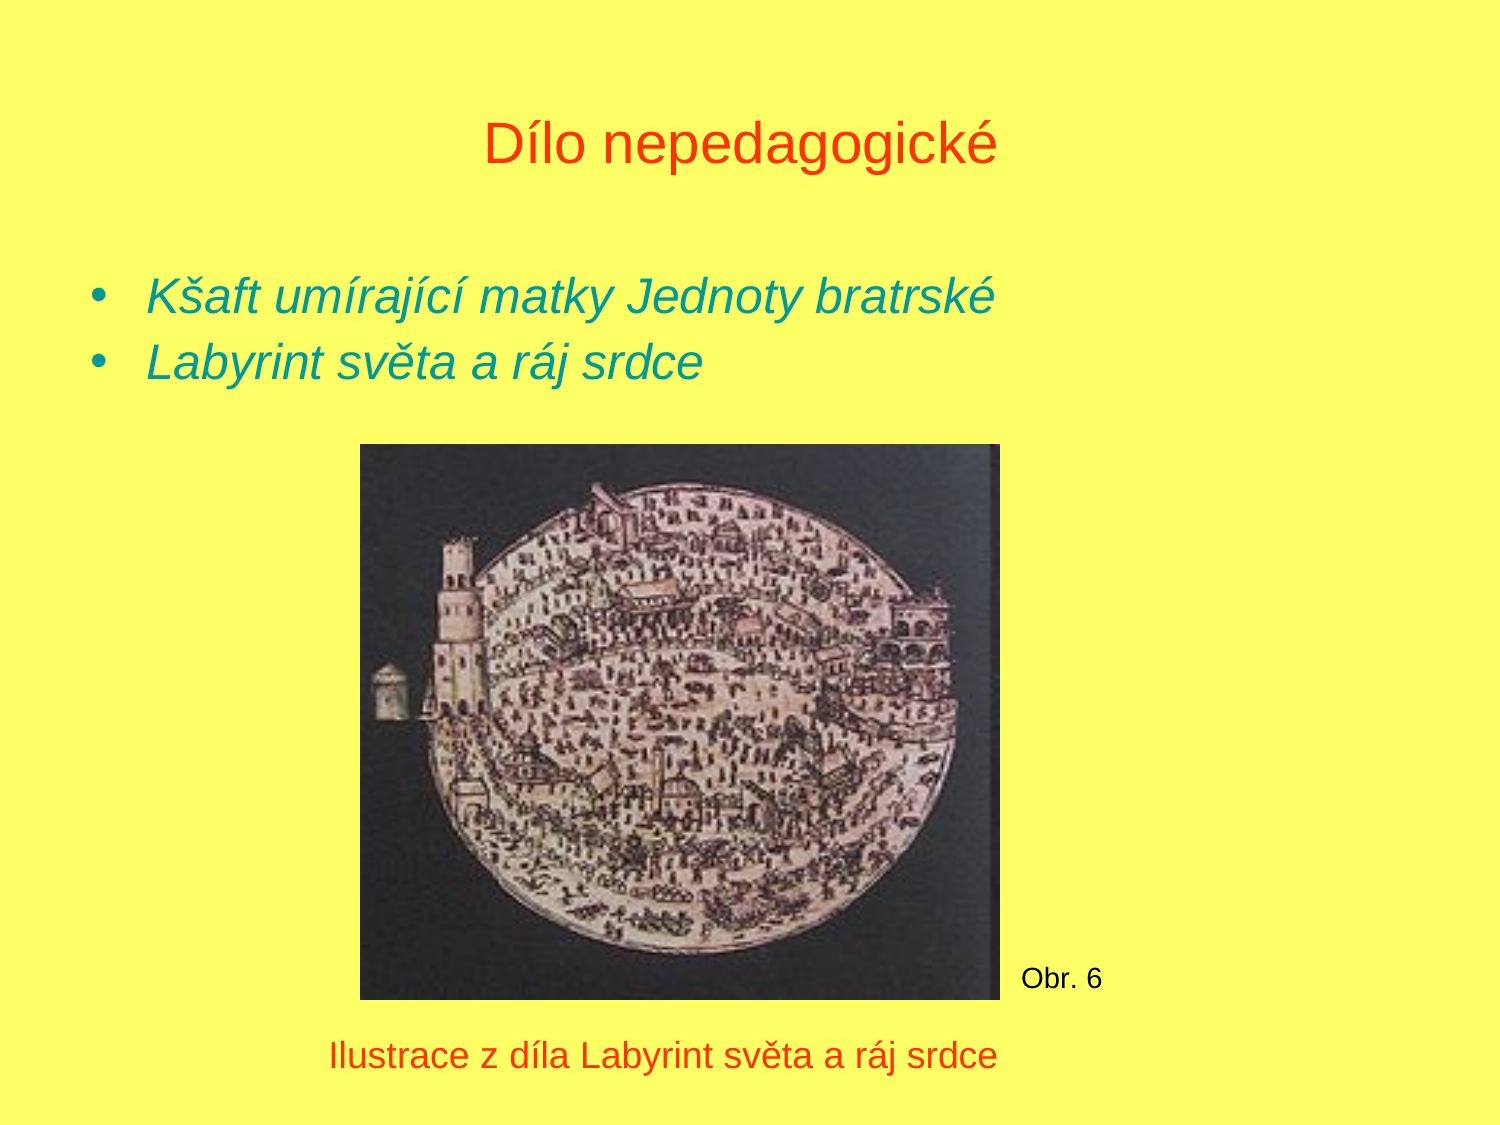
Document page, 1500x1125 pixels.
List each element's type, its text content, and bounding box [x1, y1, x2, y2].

text_box Obr. 6 [1006, 952, 1118, 1003]
picture [360, 444, 1000, 1000]
title Dílo nepedagogické [75, 45, 1426, 233]
text_box Ilustrace z díla Labyrint světa a ráj srdce [313, 1023, 1014, 1084]
list Kšaft umírající matky Jednoty bratrské Labyrint světa a ráj srdce [75, 262, 1426, 1006]
